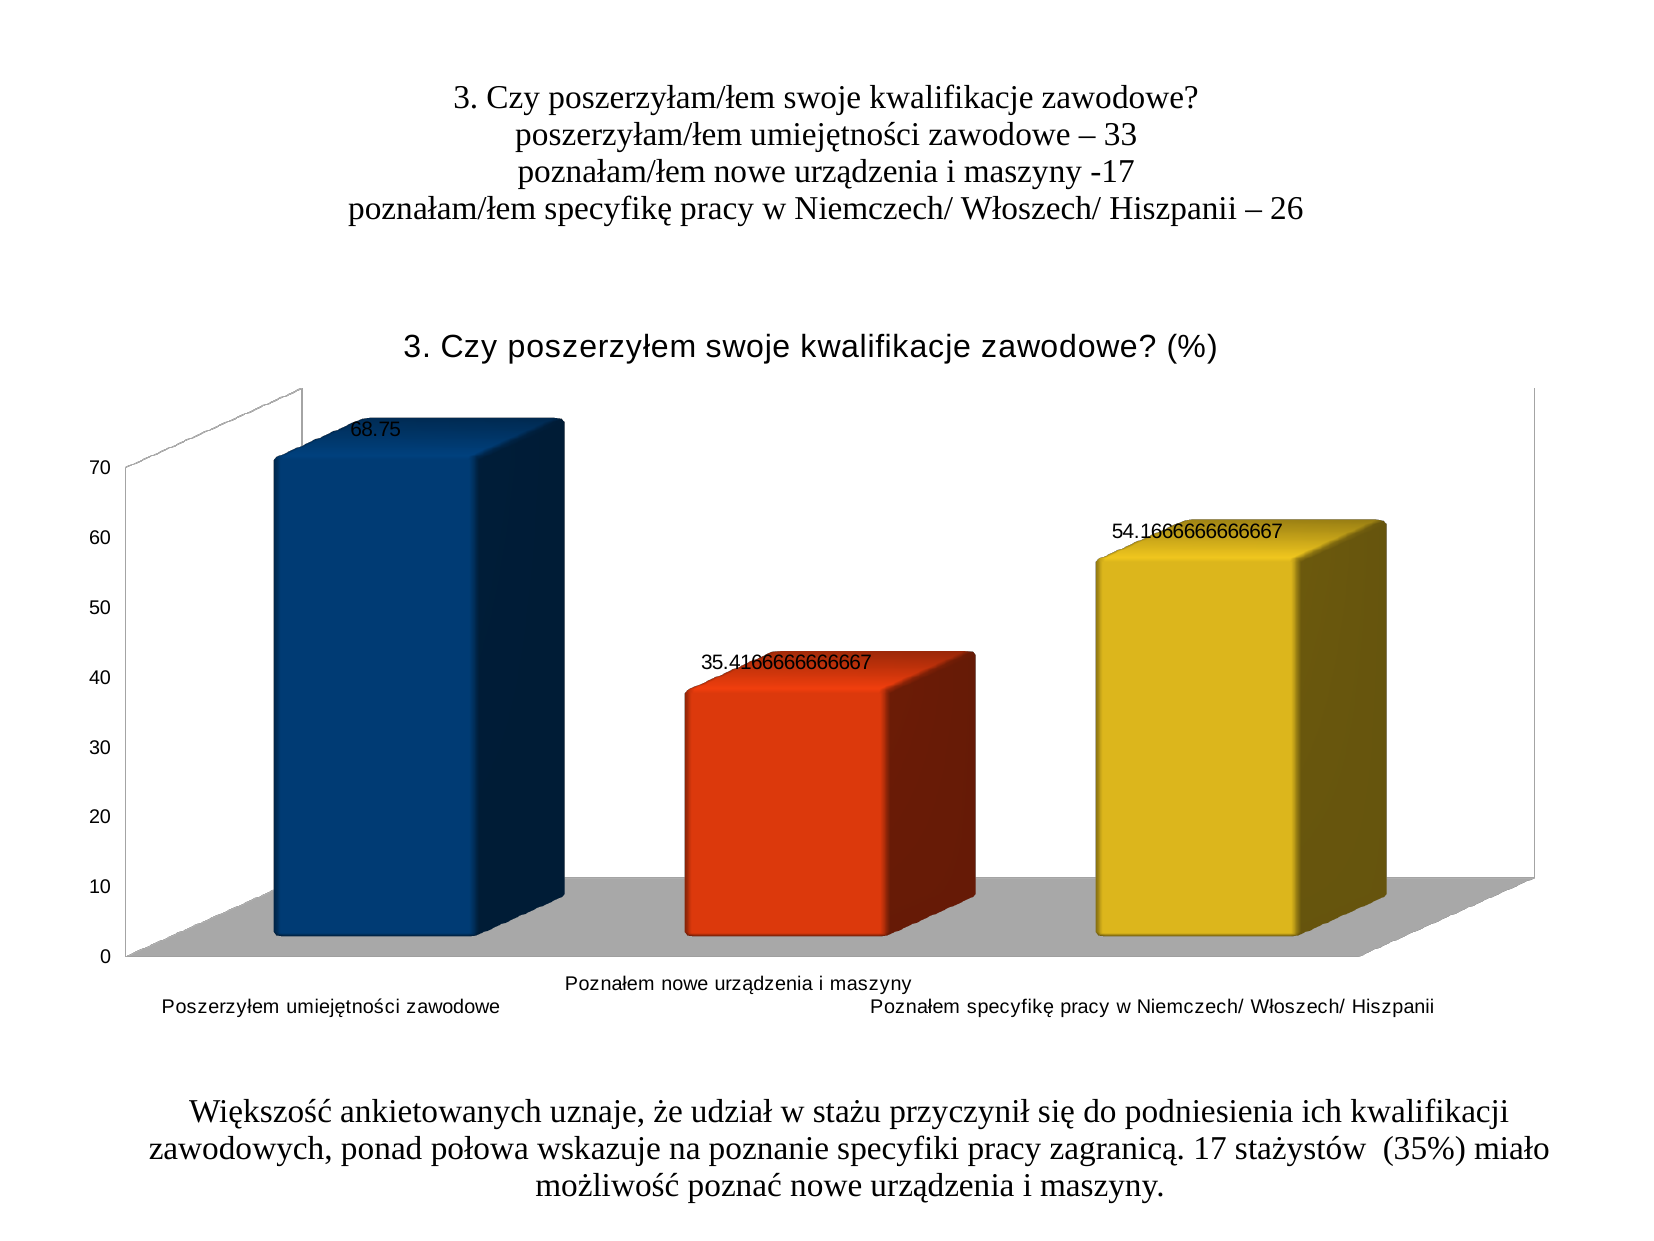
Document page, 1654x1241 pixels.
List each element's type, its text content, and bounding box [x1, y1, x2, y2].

list Większość ankietowanych uznaje, że udział w stażu przyczynił się do podniesienia ich kwalifikacji zawodowych, ponad połowa wskazuje na poznanie specyfiki pracy zagranicą. 17 stażystów (35%) miało możliwość poznać nowe urządzenia i maszyny. [106, 1092, 1595, 1211]
title 3. Czy poszerzyłam/łem swoje kwalifikacje zawodowe? poszerzyłam/łem umiejętności zawodowe – 33 poznałam/łem nowe urządzenia i maszyny -17 poznałam/łem specyfikę pracy w Niemczech/ Włoszech/ Hiszpanii – 26 [82, 56, 1571, 250]
chart [59, 295, 1565, 1034]
